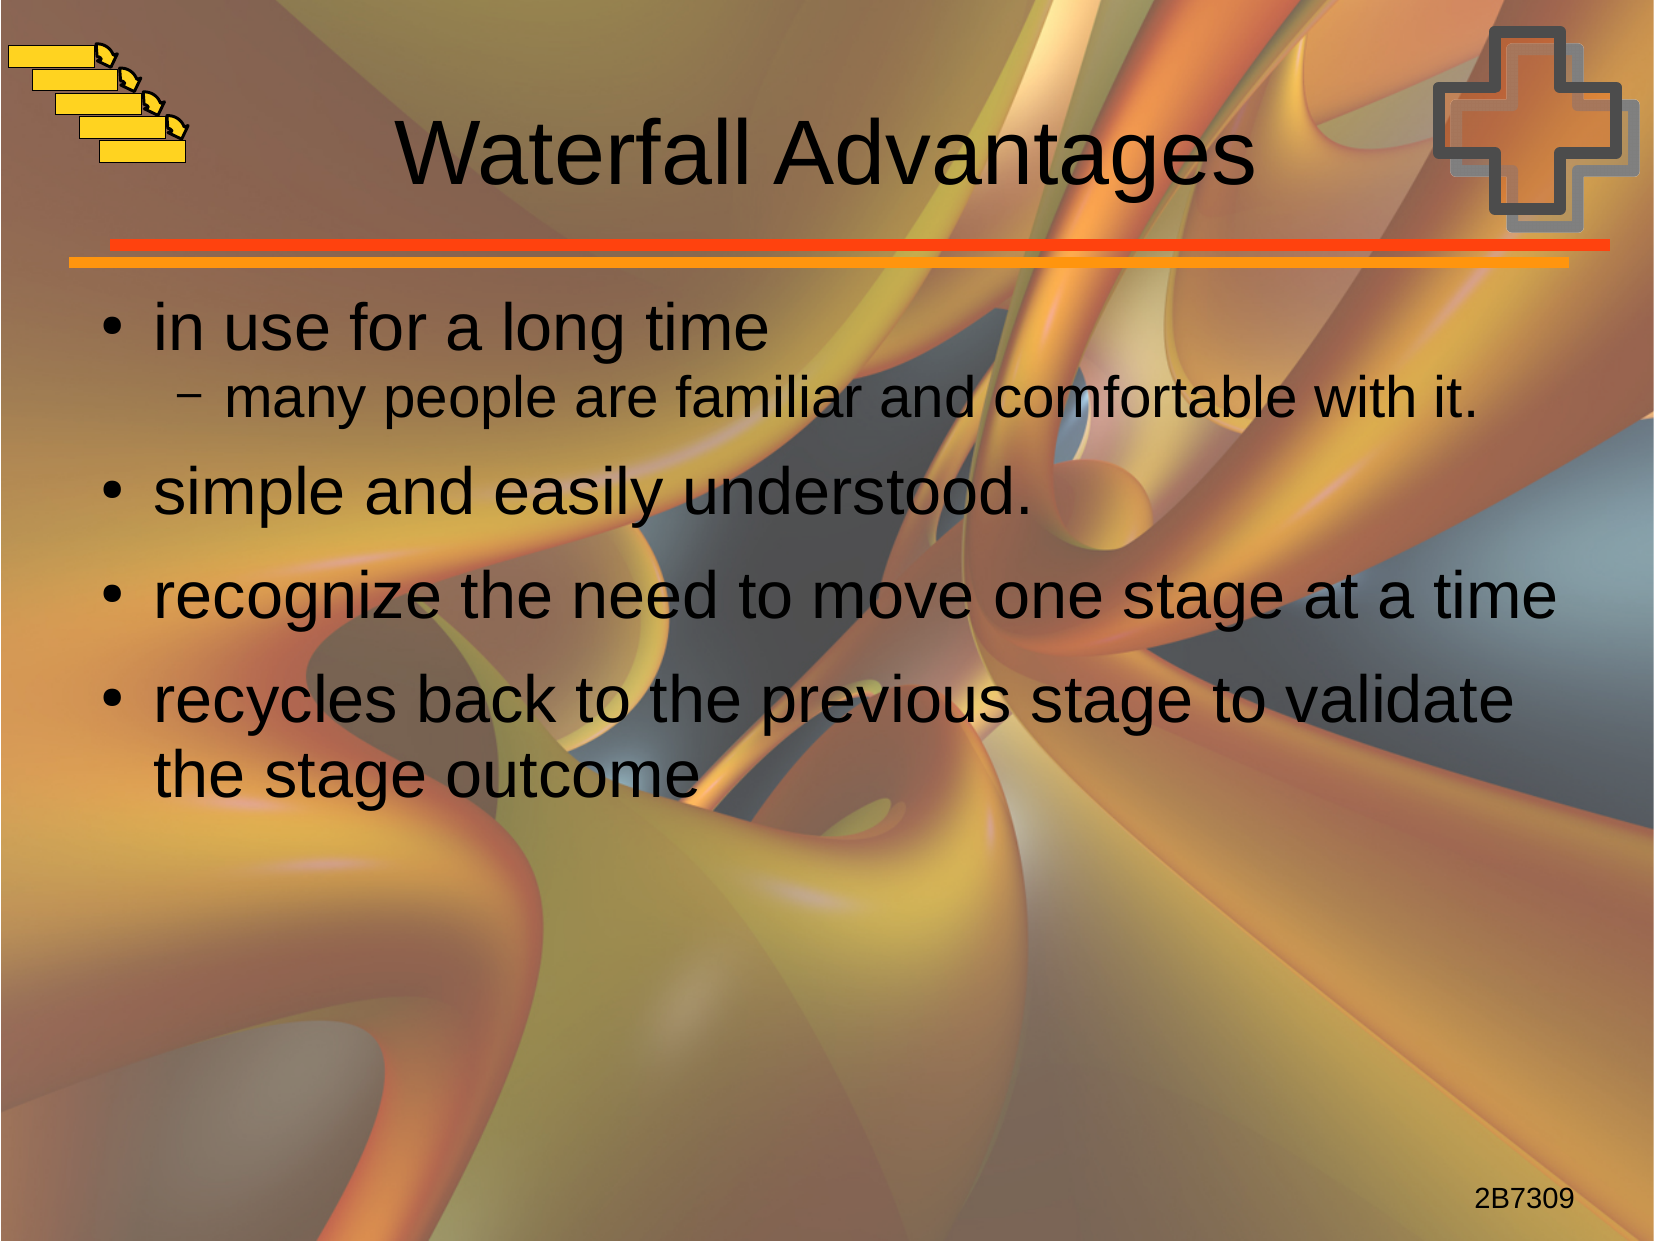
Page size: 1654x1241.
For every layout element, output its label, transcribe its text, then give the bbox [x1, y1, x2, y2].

text_box [119, 68, 141, 92]
text_box [55, 93, 142, 115]
title Waterfall Advantages [82, 49, 1571, 257]
text_box [96, 43, 118, 68]
text_box [32, 69, 118, 91]
text_box [8, 45, 95, 68]
text_box [79, 91, 189, 163]
list in use for a long time many people are familiar and comfortable with it. simple and easily understood. recognize the need to move one stage at a time recycles back to the previous stage to validate the stage outcome [82, 290, 1571, 1109]
